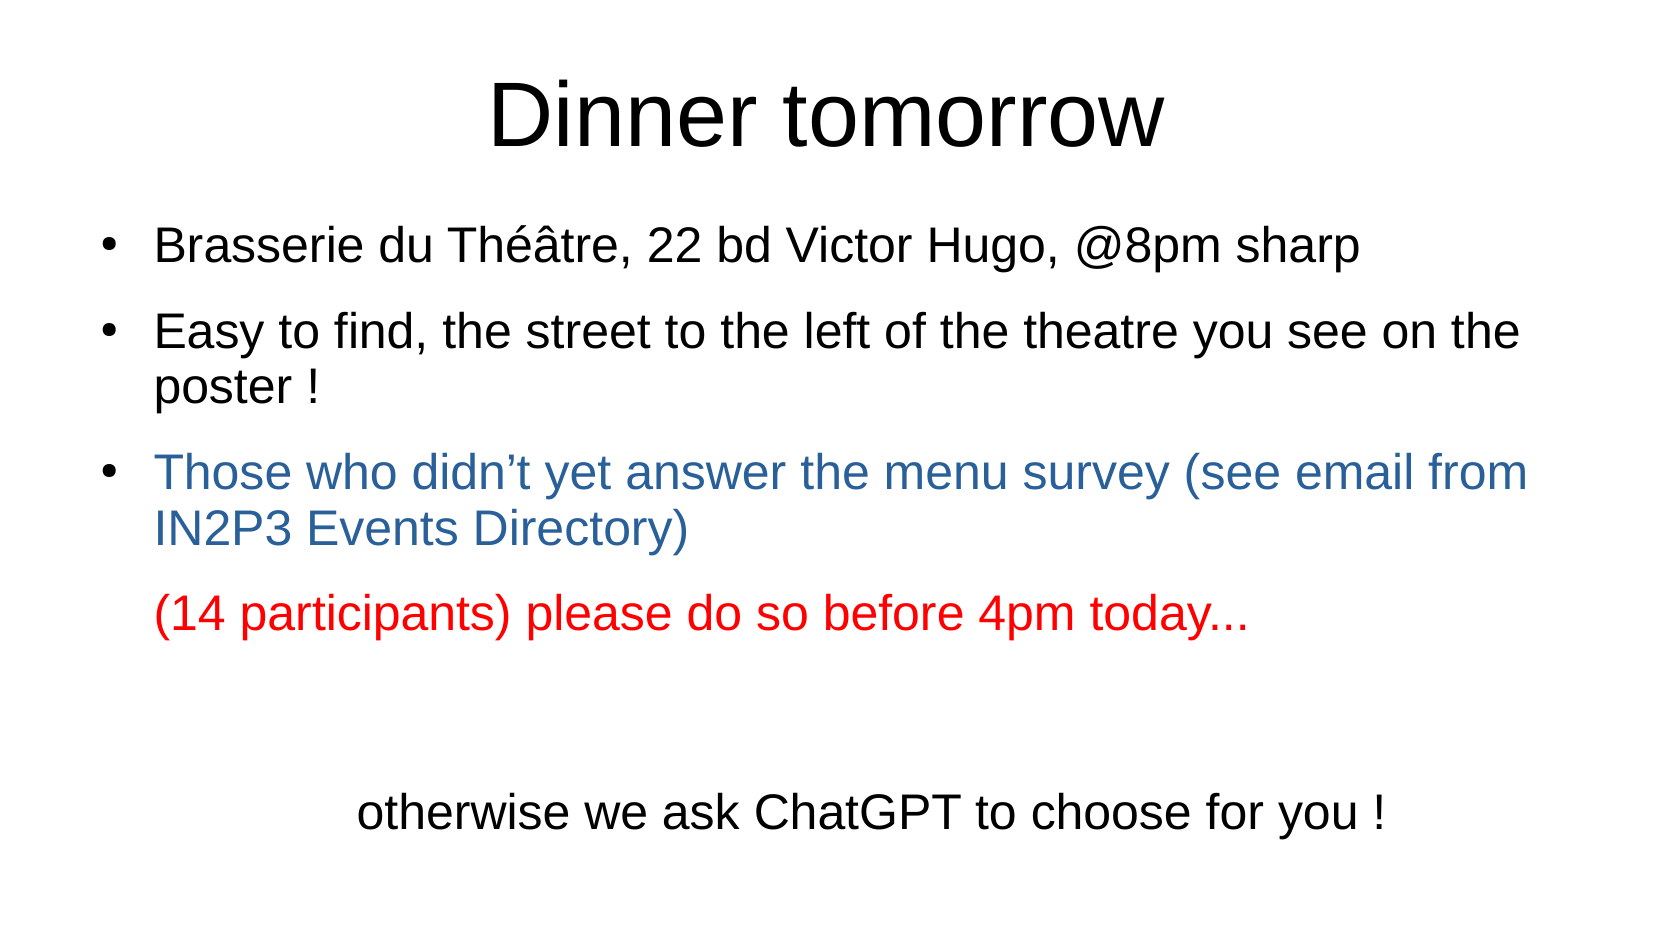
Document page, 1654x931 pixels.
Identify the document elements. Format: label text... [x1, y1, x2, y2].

list Brasserie du Théâtre, 22 bd Victor Hugo, @8pm sharp Easy to find, the street to the left of the theatre you see on the poster ! Those who didn’t yet answer the menu survey (see email from IN2P3 Events Directory) (14 participants) please do so before 4pm today... [82, 217, 1571, 758]
title Dinner tomorrow [82, 37, 1571, 193]
text_box otherwise we ask ChatGPT to choose for you ! [270, 776, 1402, 848]
